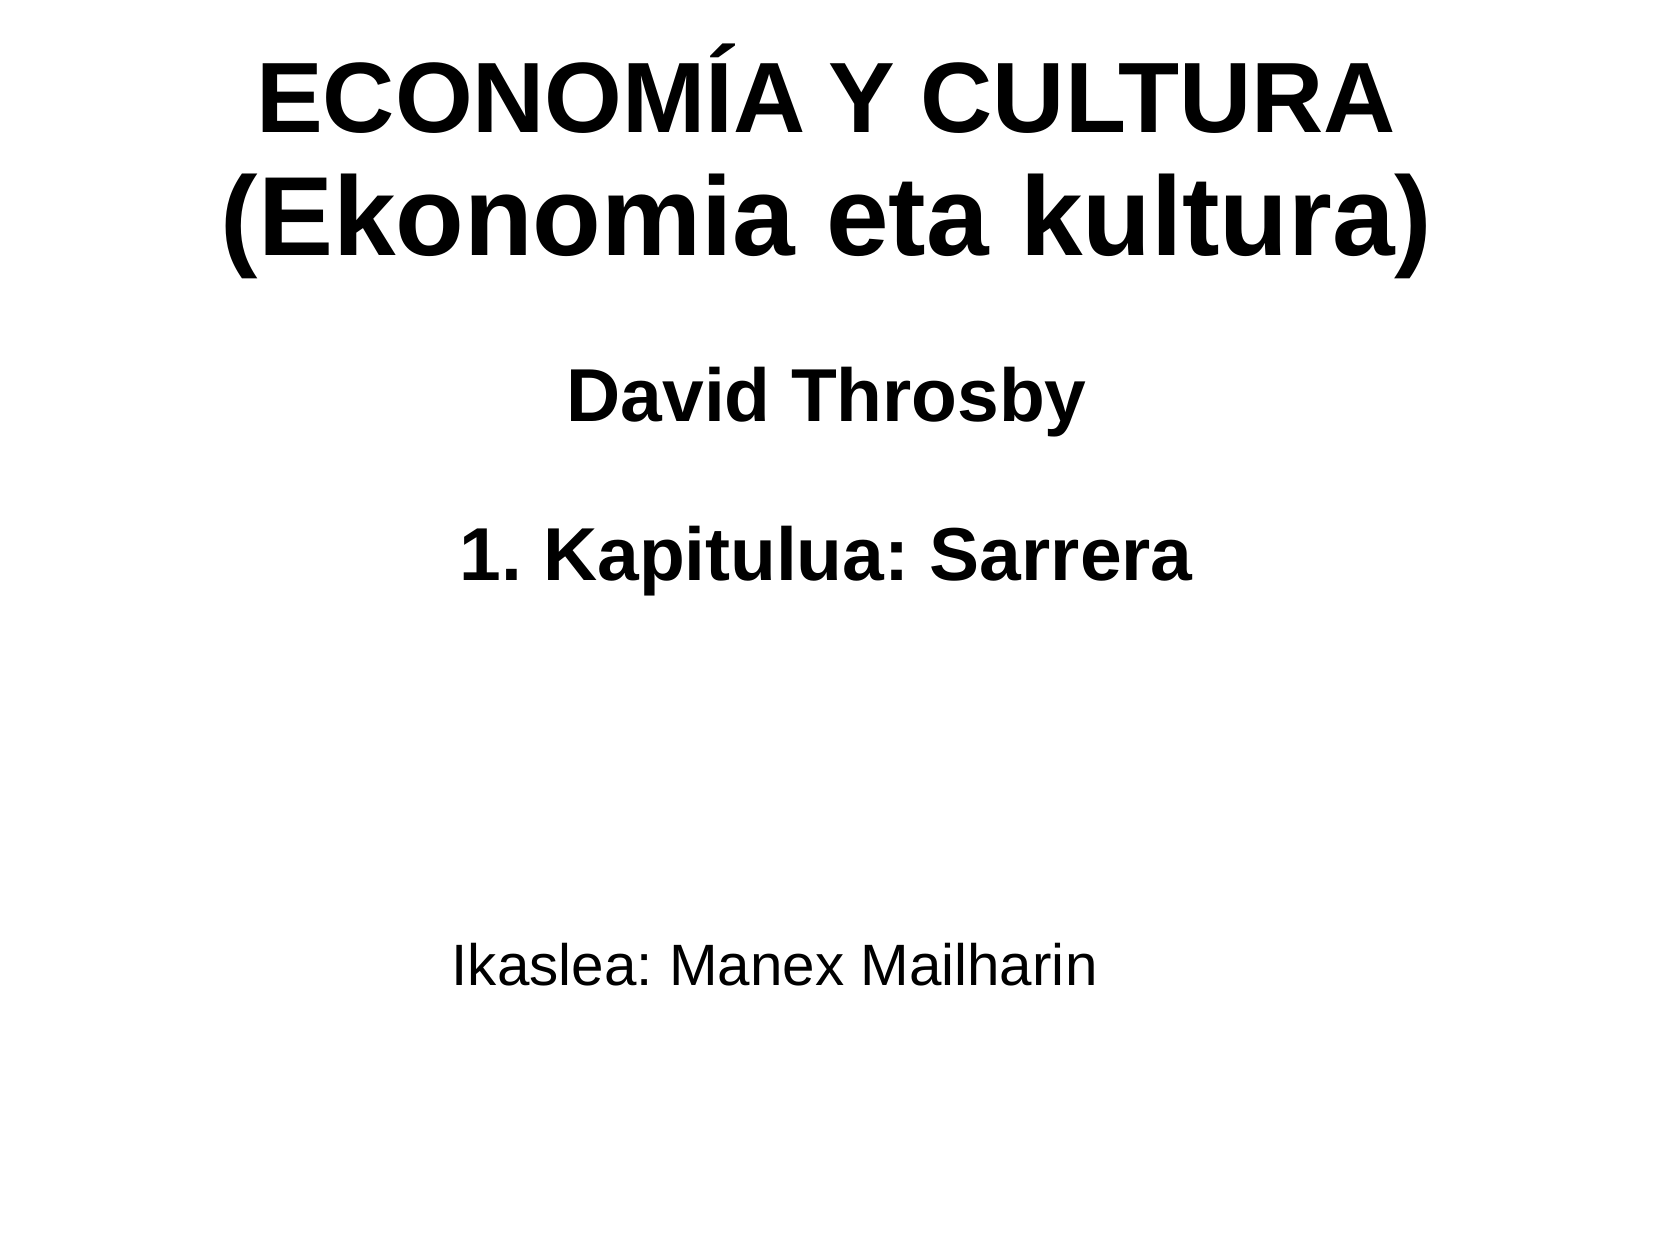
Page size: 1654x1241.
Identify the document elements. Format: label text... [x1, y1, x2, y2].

subtitle ECONOMÍA Y CULTURA (Ekonomia eta kultura) David Throsby 1. Kapitulua: Sarrera Ikaslea: Manex Mailharin [82, 0, 1571, 1075]
